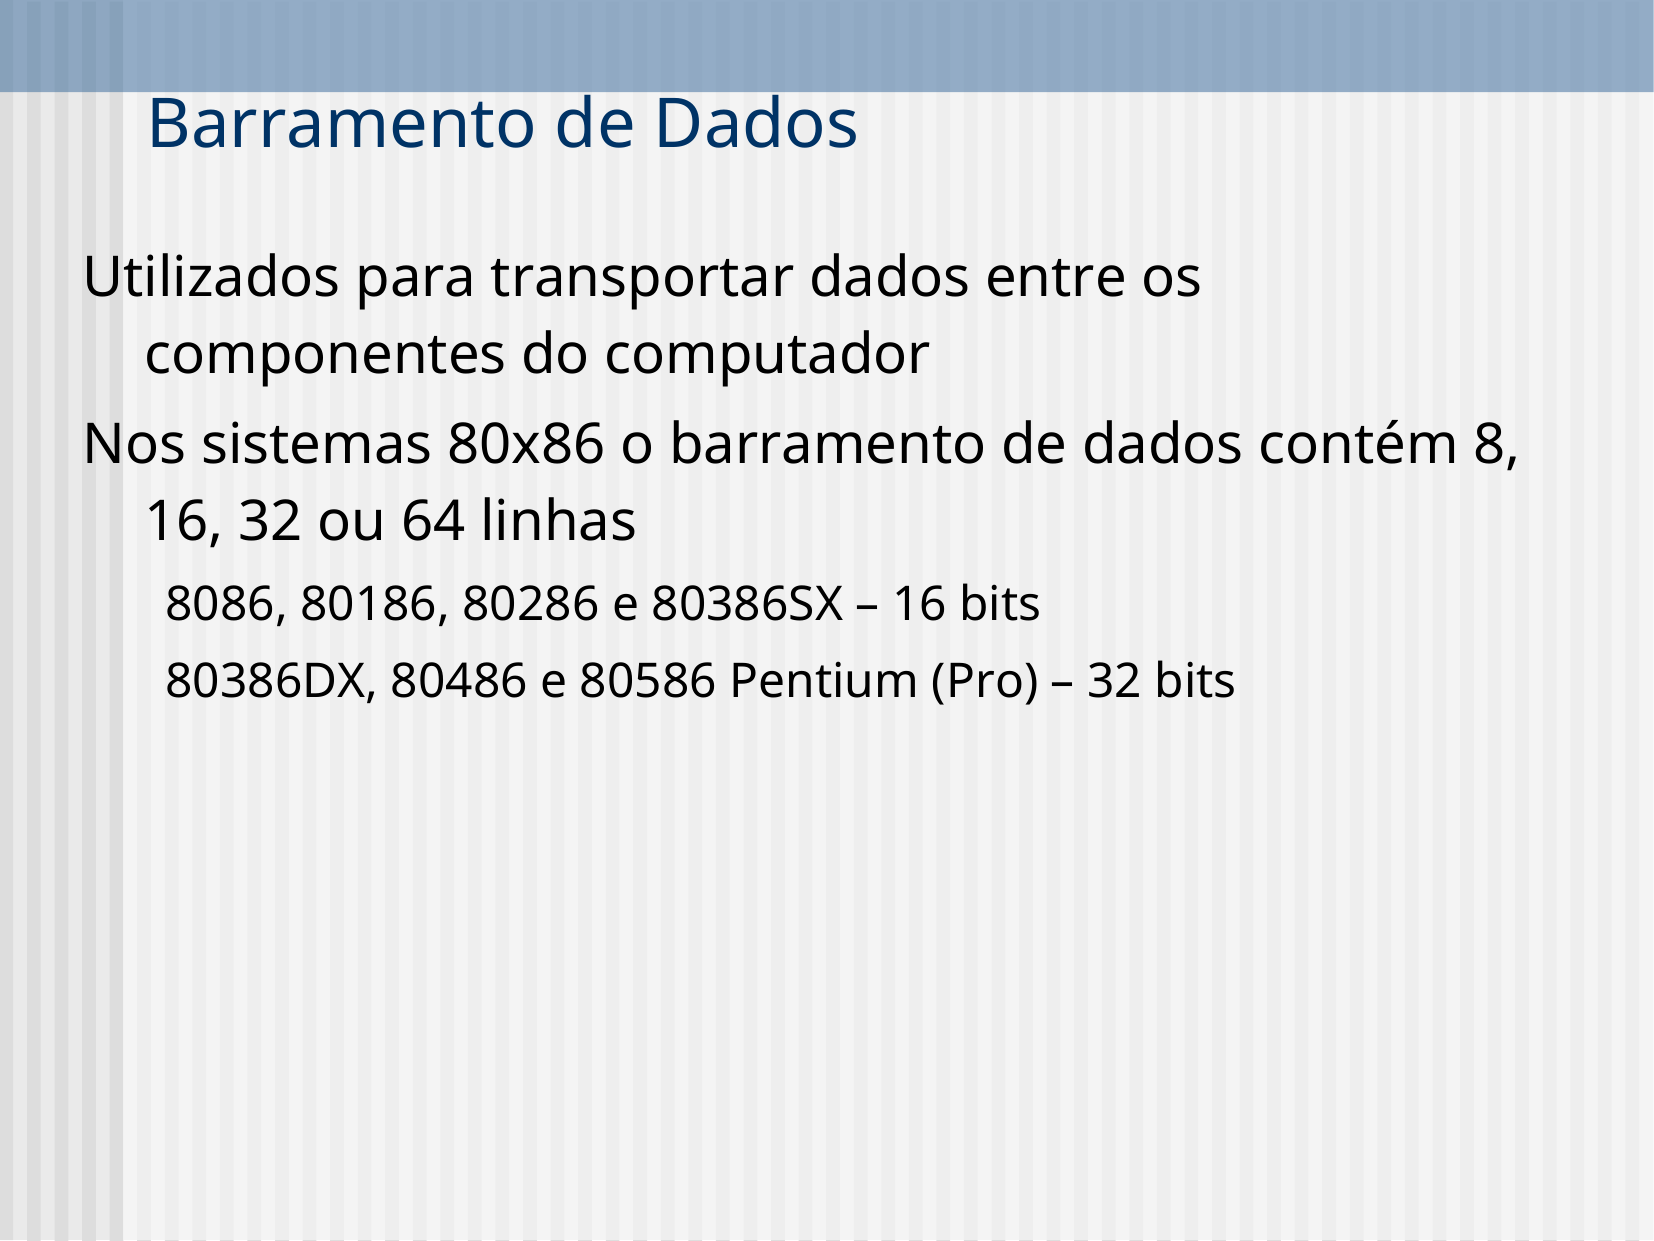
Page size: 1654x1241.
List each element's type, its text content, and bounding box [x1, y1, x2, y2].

title Barramento de Dados [146, 36, 1536, 204]
list Utilizados para transportar dados entre os componentes do computador Nos sistemas 80x86 o barramento de dados contém 8, 16, 32 ou 64 linhas 8086, 80186, 80286 e 80386SX – 16 bits 80386DX, 80486 e 80586 Pentium (Pro) – 32 bits [82, 236, 1571, 1094]
